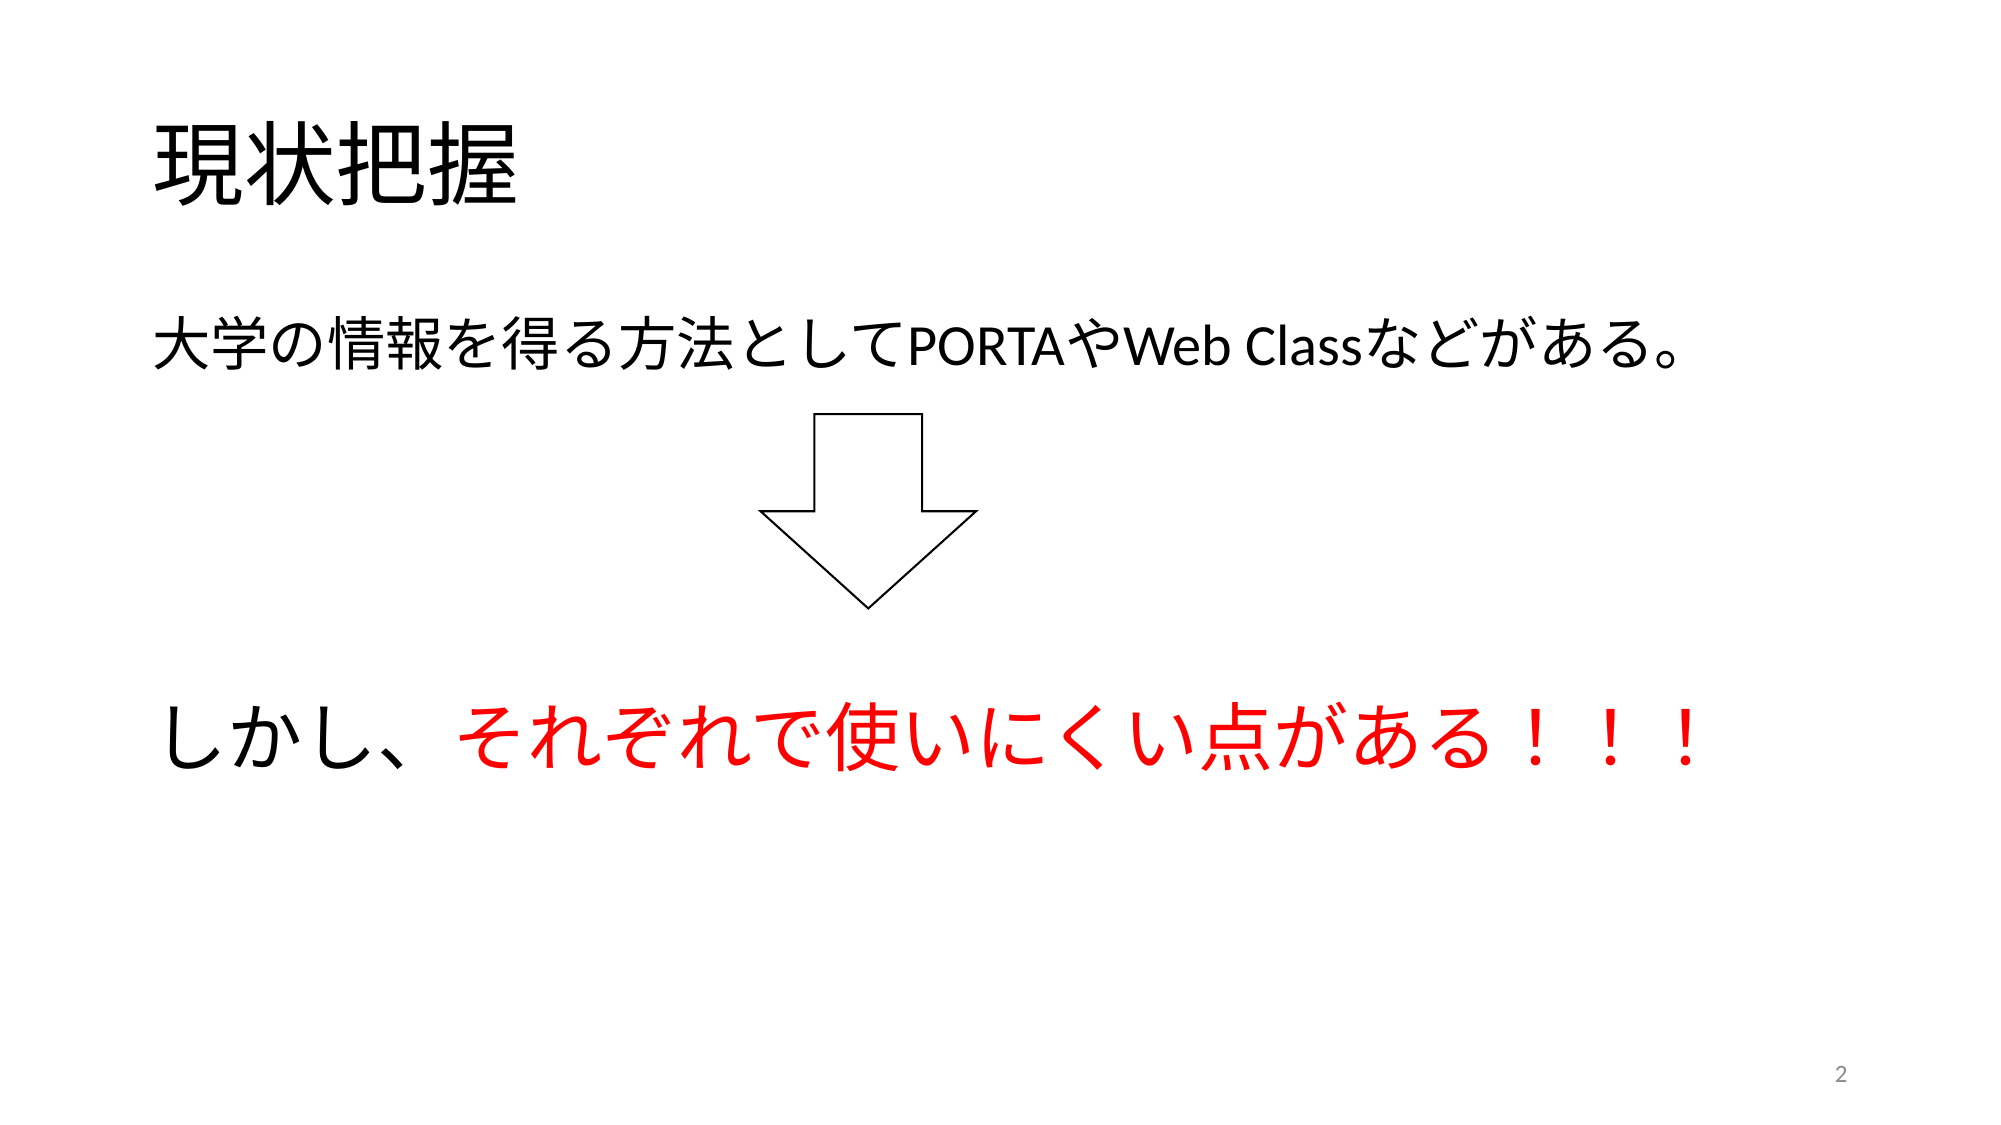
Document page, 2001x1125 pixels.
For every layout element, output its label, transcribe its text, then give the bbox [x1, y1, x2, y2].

title 現状把握 [137, 59, 1863, 278]
text_box [760, 414, 977, 609]
list 大学の情報を得る方法としてPORTAやWeb Classなどがある。 しかし、それぞれで使いにくい点がある！！！ [137, 299, 1863, 1014]
